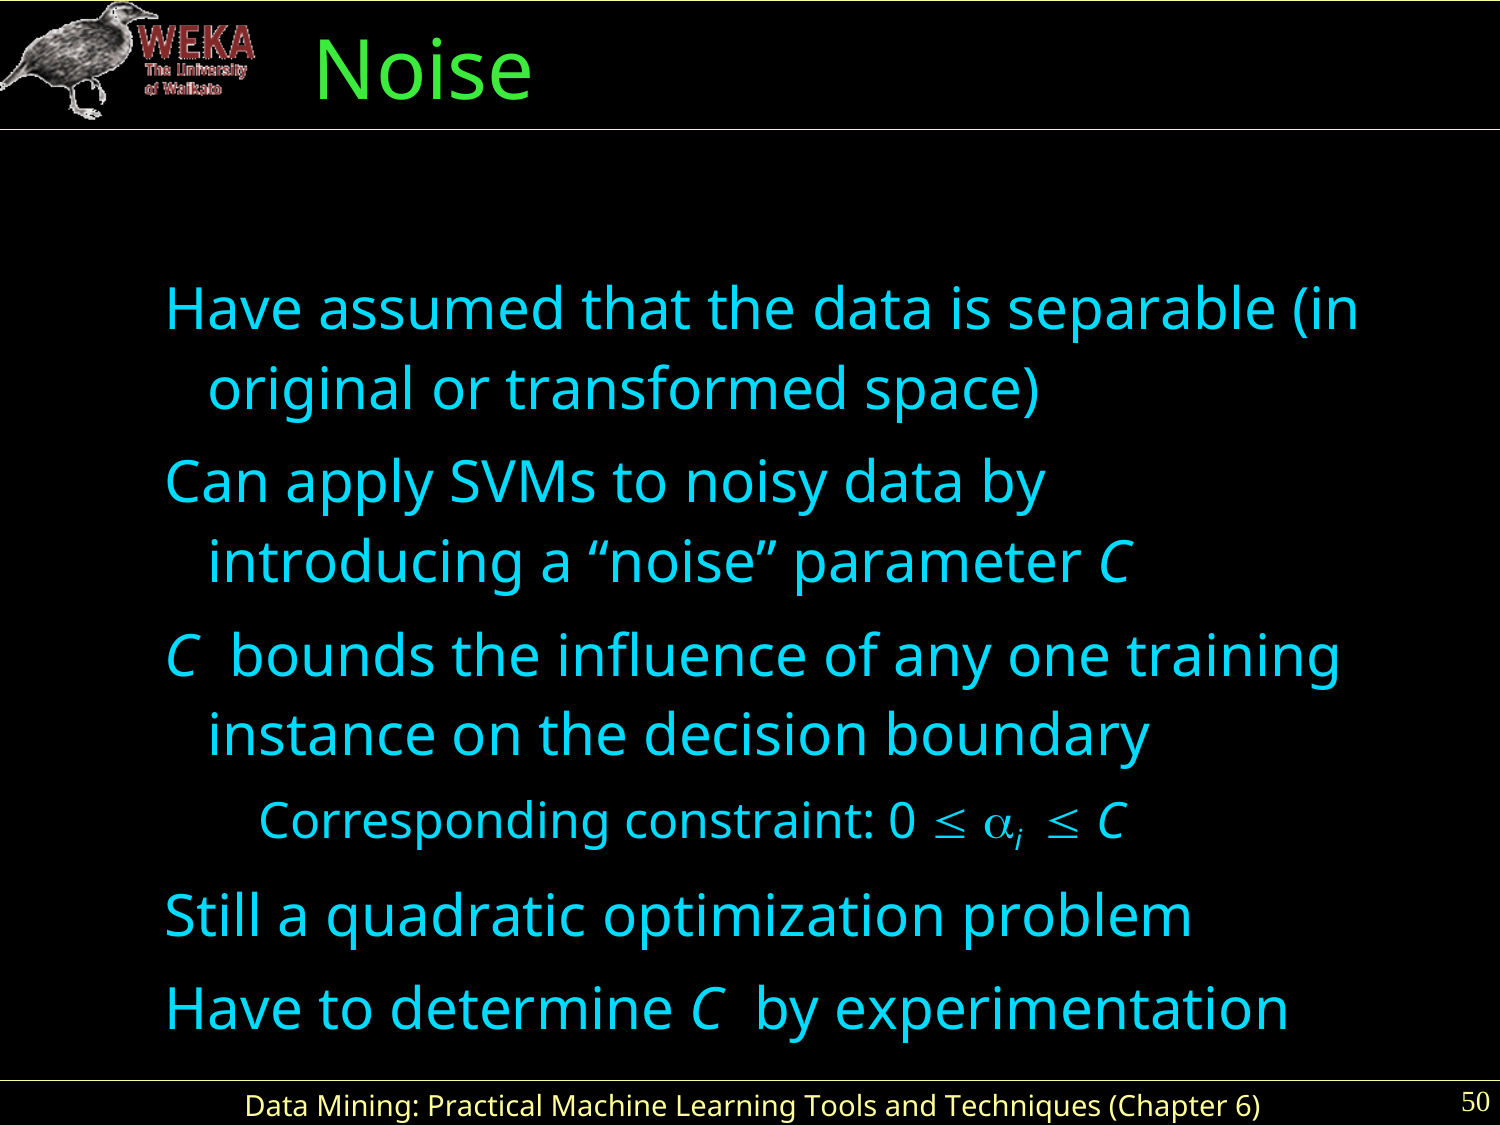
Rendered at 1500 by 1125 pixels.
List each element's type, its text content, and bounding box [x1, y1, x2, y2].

title Noise [297, 0, 1500, 148]
list Have assumed that the data is separable (in original or transformed space) Can apply SVMs to noisy data by introducing a “noise” parameter C C bounds the influence of any one training instance on the decision boundary Corresponding constraint: 0  i  C Still a quadratic optimization problem Have to determine C by experimentation [149, 260, 1388, 946]
picture [0, 1, 266, 129]
